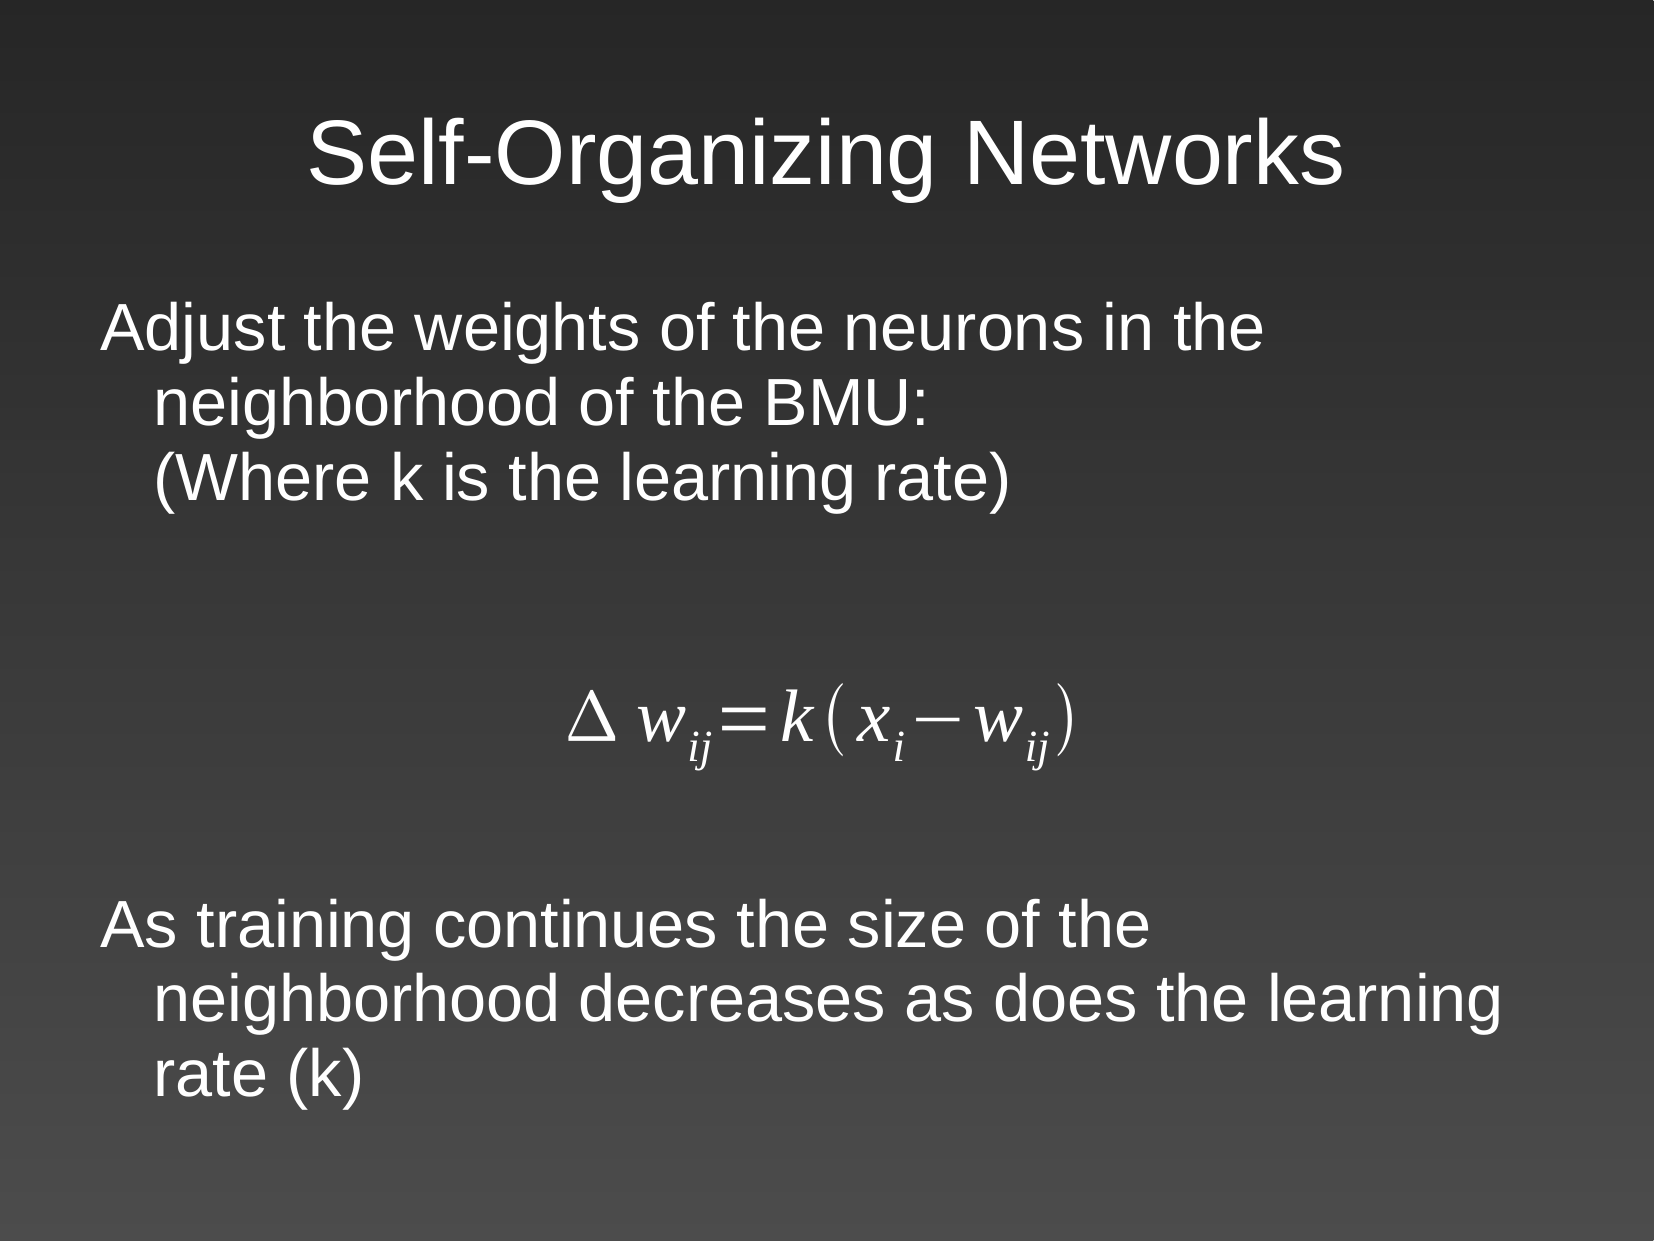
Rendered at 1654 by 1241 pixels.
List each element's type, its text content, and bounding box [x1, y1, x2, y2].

title Self-Organizing Networks [82, 49, 1571, 257]
list As training continues the size of the neighborhood decreases as does the learning rate (k) [82, 886, 1571, 1241]
list Adjust the weights of the neurons in the neighborhood of the BMU: (Where k is the learning rate) [82, 290, 1571, 650]
chart [561, 673, 1085, 774]
